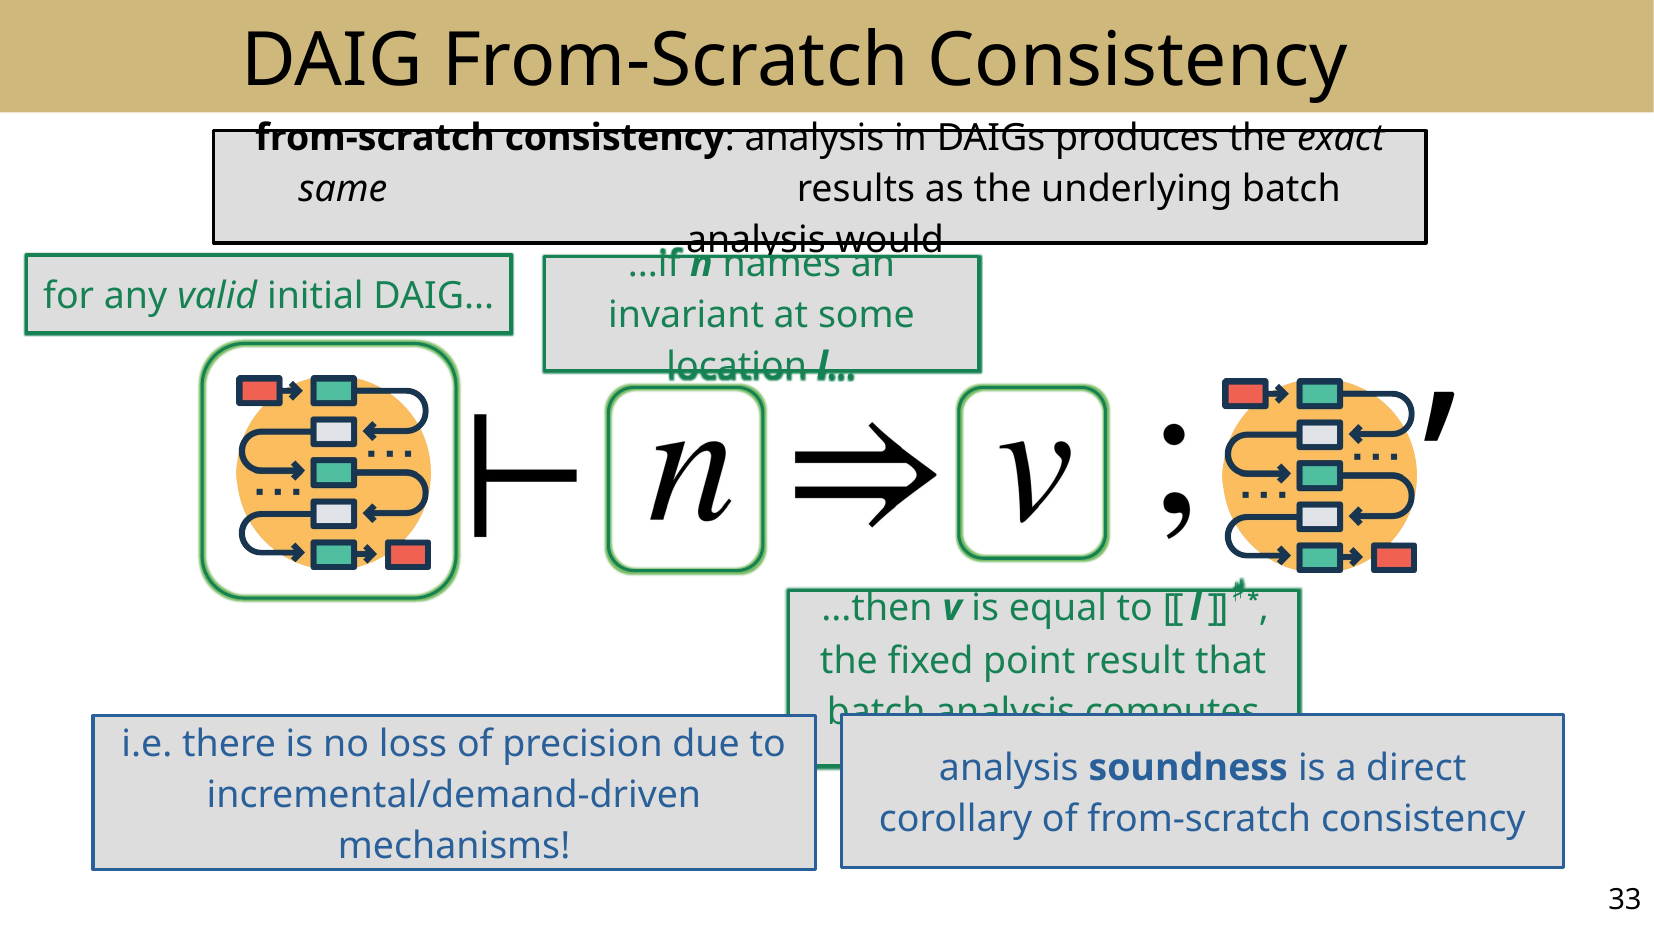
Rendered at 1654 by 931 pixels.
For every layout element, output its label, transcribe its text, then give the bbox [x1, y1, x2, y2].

text_box , [1416, 201, 1473, 459]
picture [964, 392, 1102, 554]
picture [613, 392, 759, 566]
text_box analysis soundness is a direct corollary of from-scratch consistency [841, 714, 1564, 868]
text_box for any valid initial DAIG... [26, 255, 512, 333]
text_box from-scratch consistency: analysis in DAIGs produces the exact same results as the underlying batch analysis would [213, 130, 1426, 243]
picture [460, 388, 615, 566]
picture [756, 388, 1219, 566]
text_box ...if n names an invariant at some location l... [544, 256, 979, 371]
text_box i.e. there is no loss of precision due to incremental/demand-driven mechanisms! [92, 715, 816, 870]
text_box ...then v is equal to [[ l ]]♯*, the fixed point result that batch analysis computes at l [788, 590, 1299, 766]
title DAIG From-Scratch Consistency [0, 0, 1576, 113]
picture [1222, 378, 1417, 573]
picture [236, 375, 431, 570]
